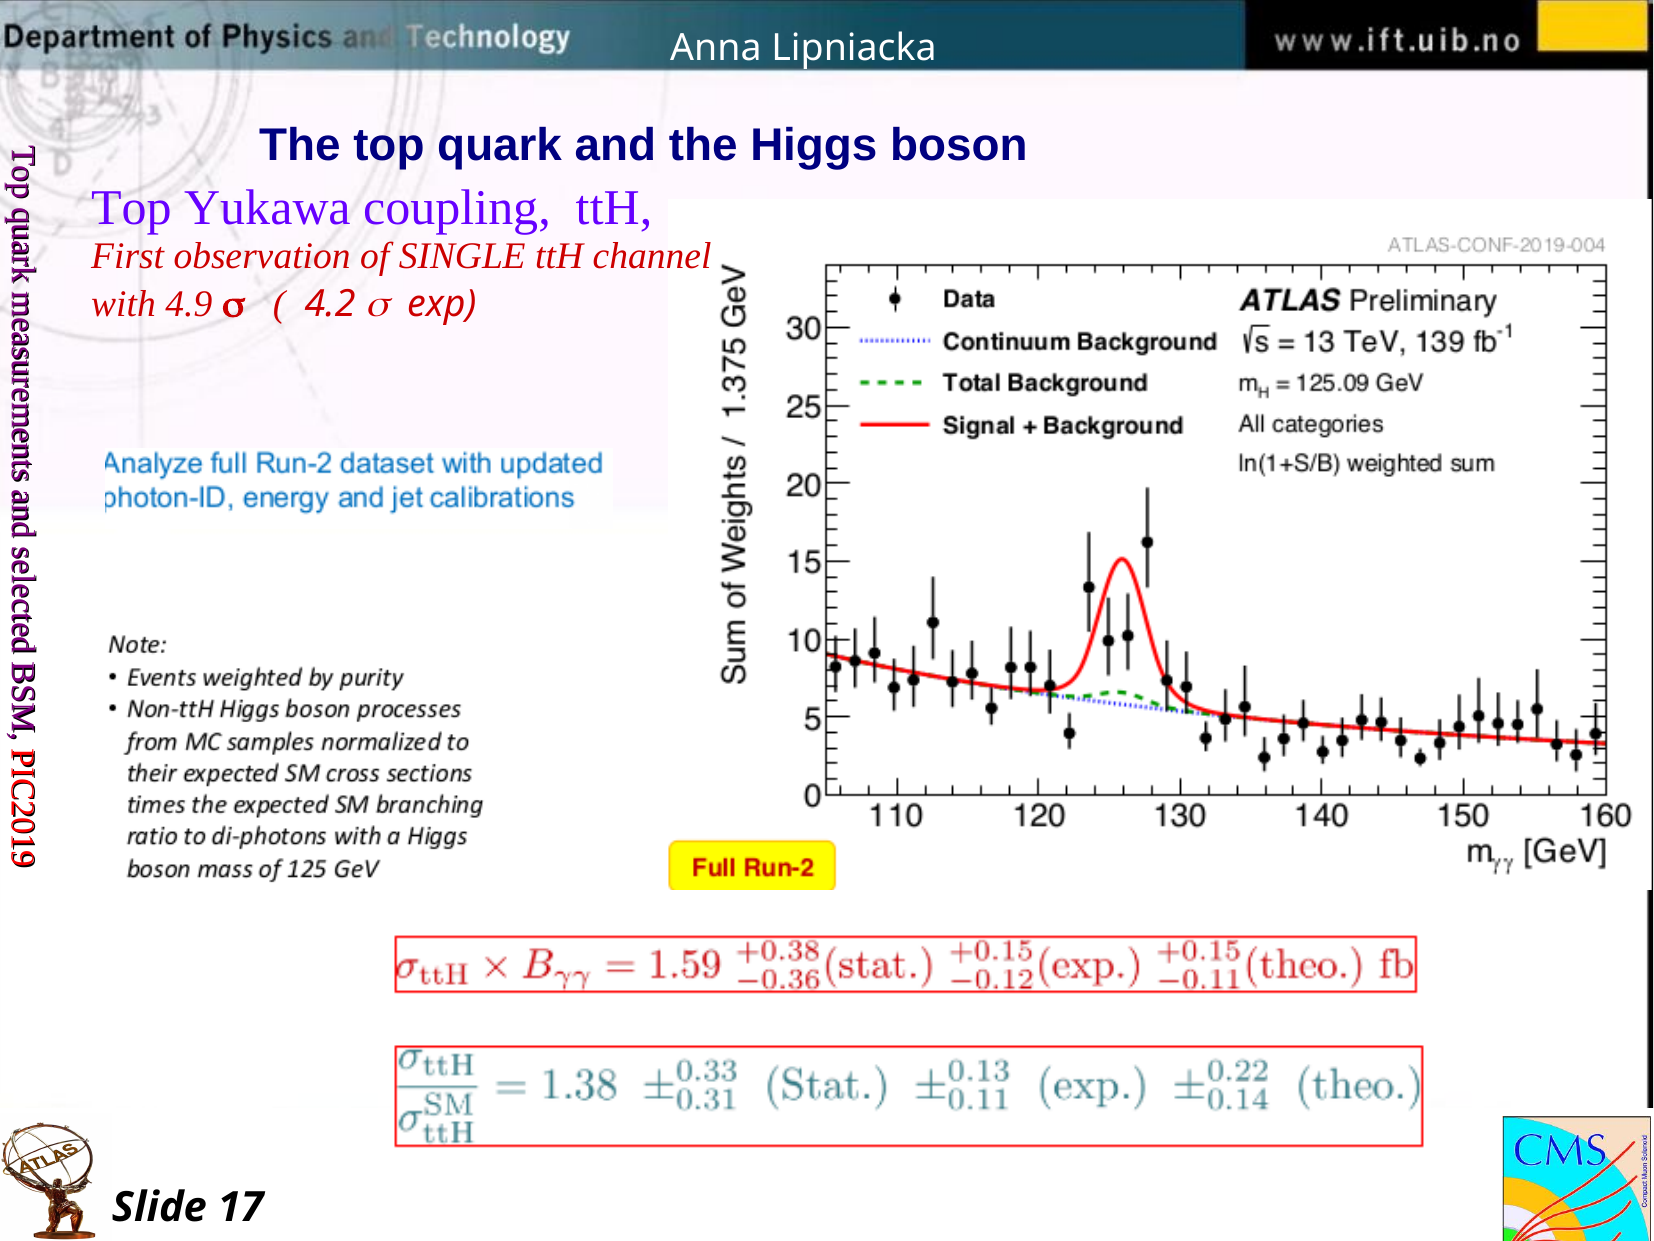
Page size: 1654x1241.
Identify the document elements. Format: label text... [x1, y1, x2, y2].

text_box Slide 17 [111, 1177, 244, 1232]
picture [105, 448, 613, 529]
picture [1502, 1116, 1651, 1241]
picture [0, 0, 1654, 1158]
picture [0, 1113, 112, 1241]
title The top quark and the Higgs boson [0, 41, 1356, 249]
text_box Top Yukawa coupling, ttH, First observation of SINGLE ttH channel with 4.9 s ( 4.2 s exp) [91, 179, 752, 629]
